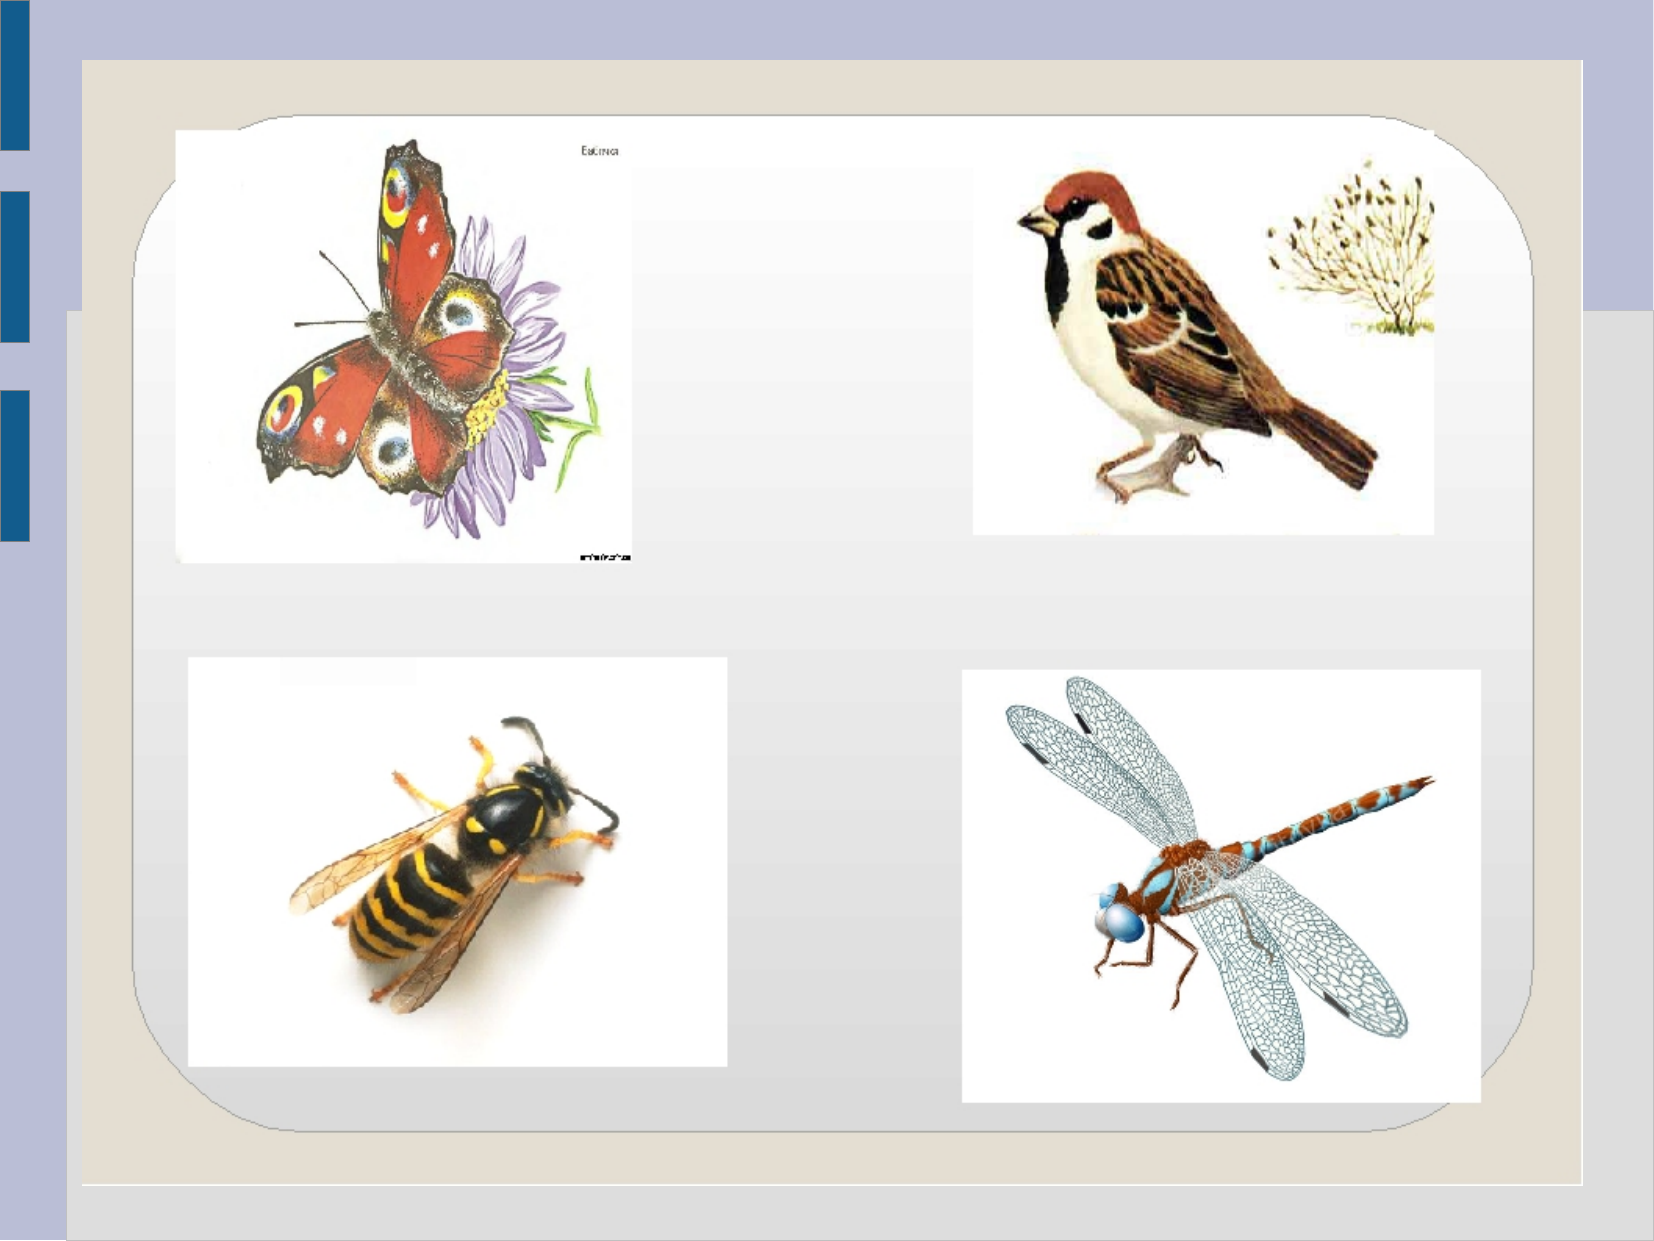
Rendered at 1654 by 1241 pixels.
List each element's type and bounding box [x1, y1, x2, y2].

picture [82, 60, 1583, 1186]
